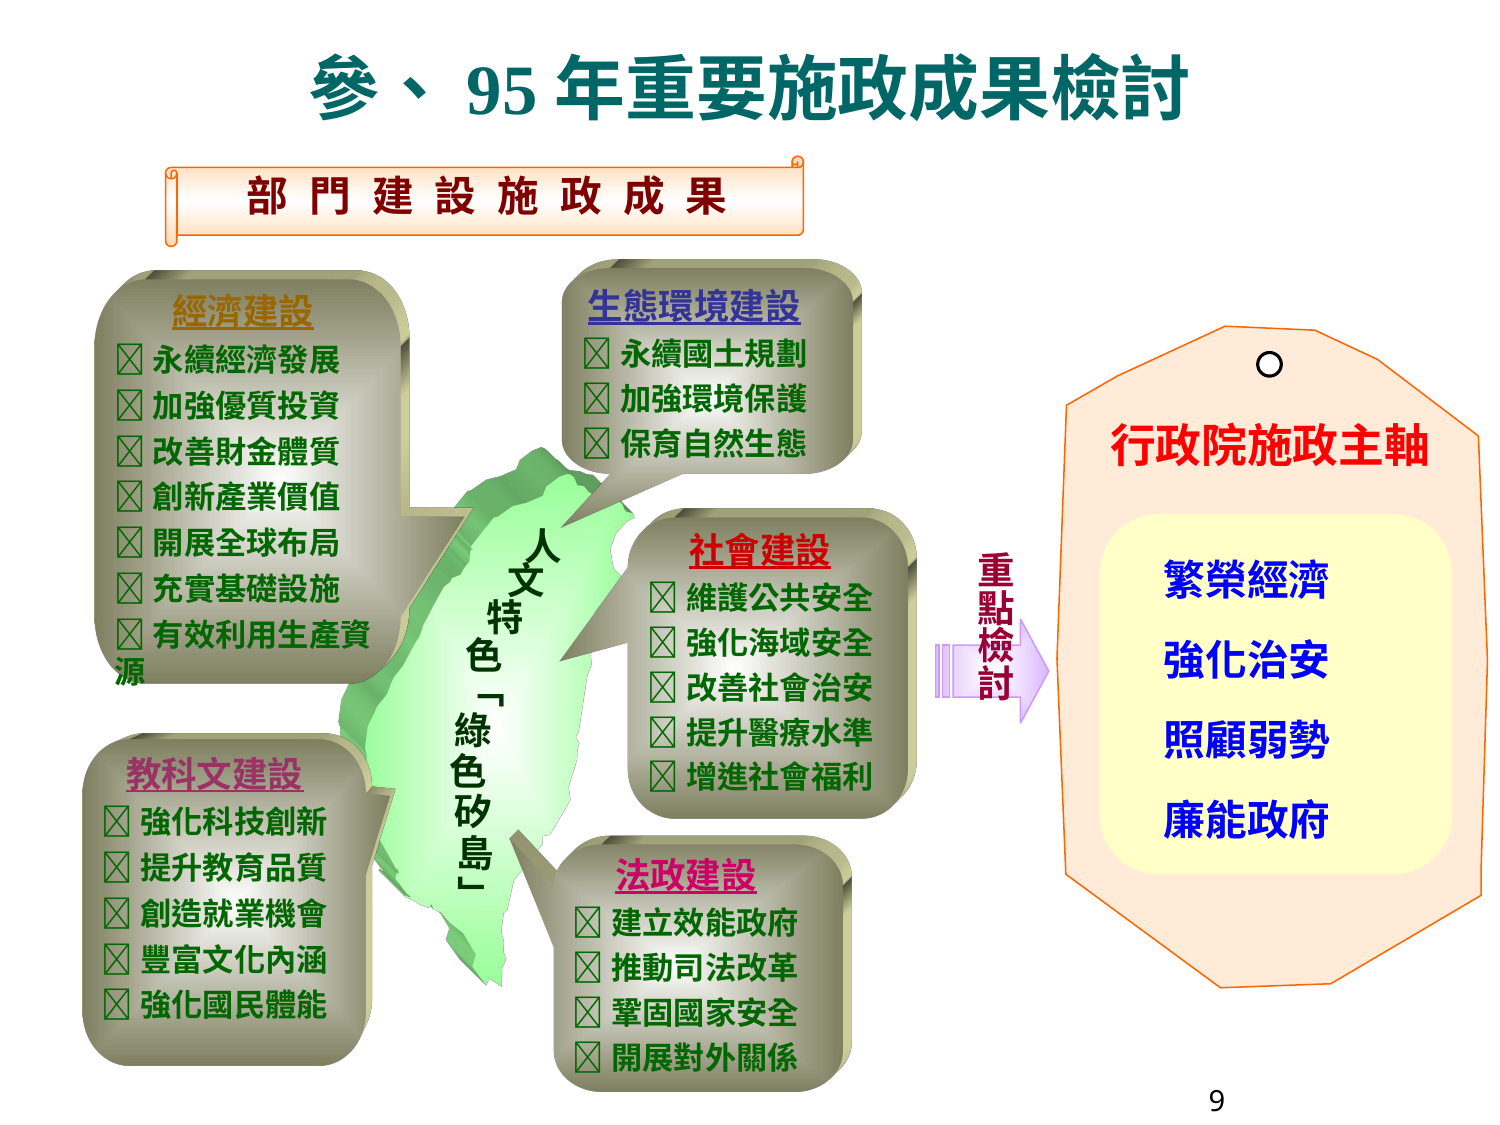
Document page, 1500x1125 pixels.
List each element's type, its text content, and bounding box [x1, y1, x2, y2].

text_box 特 [486, 593, 535, 641]
text_box [935, 645, 939, 697]
text_box 重點檢討 [950, 537, 1047, 794]
text_box 繁榮經濟 強化治安 照顧弱勢 廉能政府 [1148, 516, 1388, 852]
text_box ﹂ [457, 871, 505, 919]
text_box 參、95年重要施政成果檢討 [0, 36, 1500, 137]
text_box 矽 [454, 788, 502, 836]
text_box 人 [524, 522, 572, 571]
text_box [1066, 326, 1443, 409]
text_box [1193, 1054, 1500, 1125]
text_box 文 [507, 557, 555, 605]
text_box 色 [465, 632, 514, 680]
text_box 綠 [454, 707, 502, 755]
text_box [942, 645, 950, 697]
text_box ﹁ [467, 666, 515, 714]
text_box 島 [456, 830, 504, 878]
text_box 色 [449, 748, 497, 796]
text_box [1056, 434, 1488, 988]
text_box [497, 502, 633, 910]
text_box [366, 475, 591, 985]
text_box 部 門 建 設 施 政 成 果 [165, 156, 804, 247]
text_box 行政院施政主軸 [1063, 409, 1477, 480]
